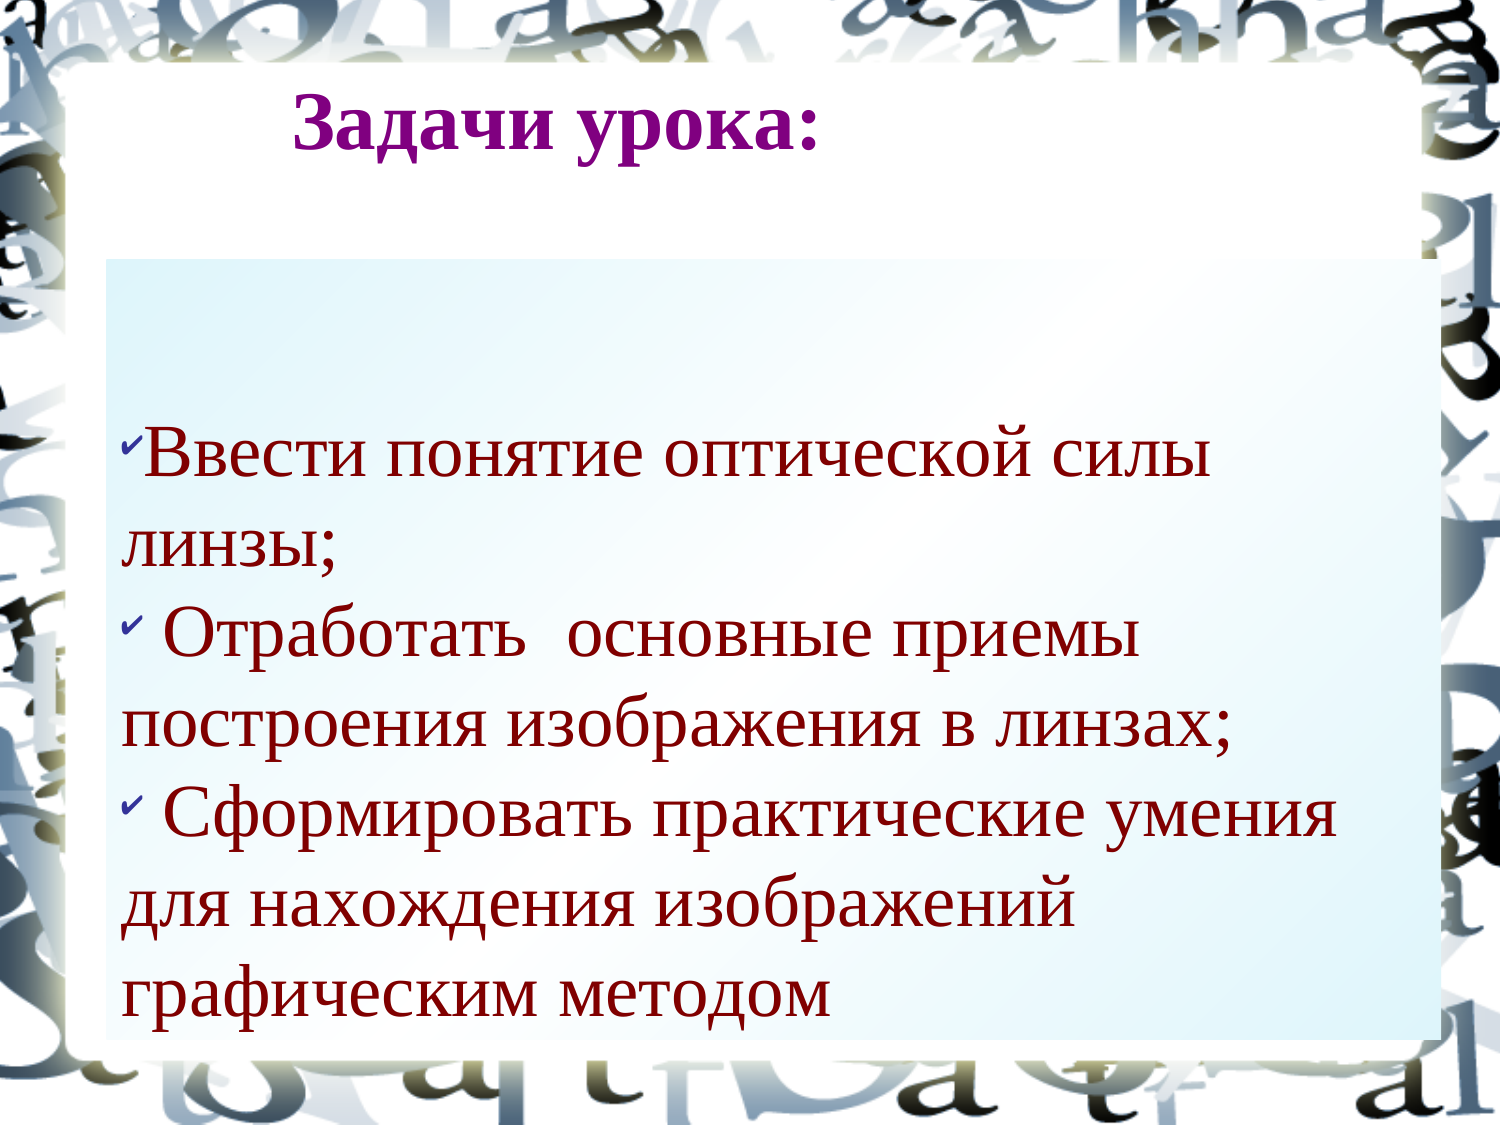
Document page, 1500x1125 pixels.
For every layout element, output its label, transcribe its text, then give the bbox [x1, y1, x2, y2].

text_box Задачи урока: [276, 59, 839, 175]
picture [0, 0, 1500, 1125]
text_box Ввести понятие оптической силы линзы; Отработать основные приемы построения изображения в линзах; Сформировать практические умения для нахождения изображений графическим методом [106, 259, 1442, 1040]
